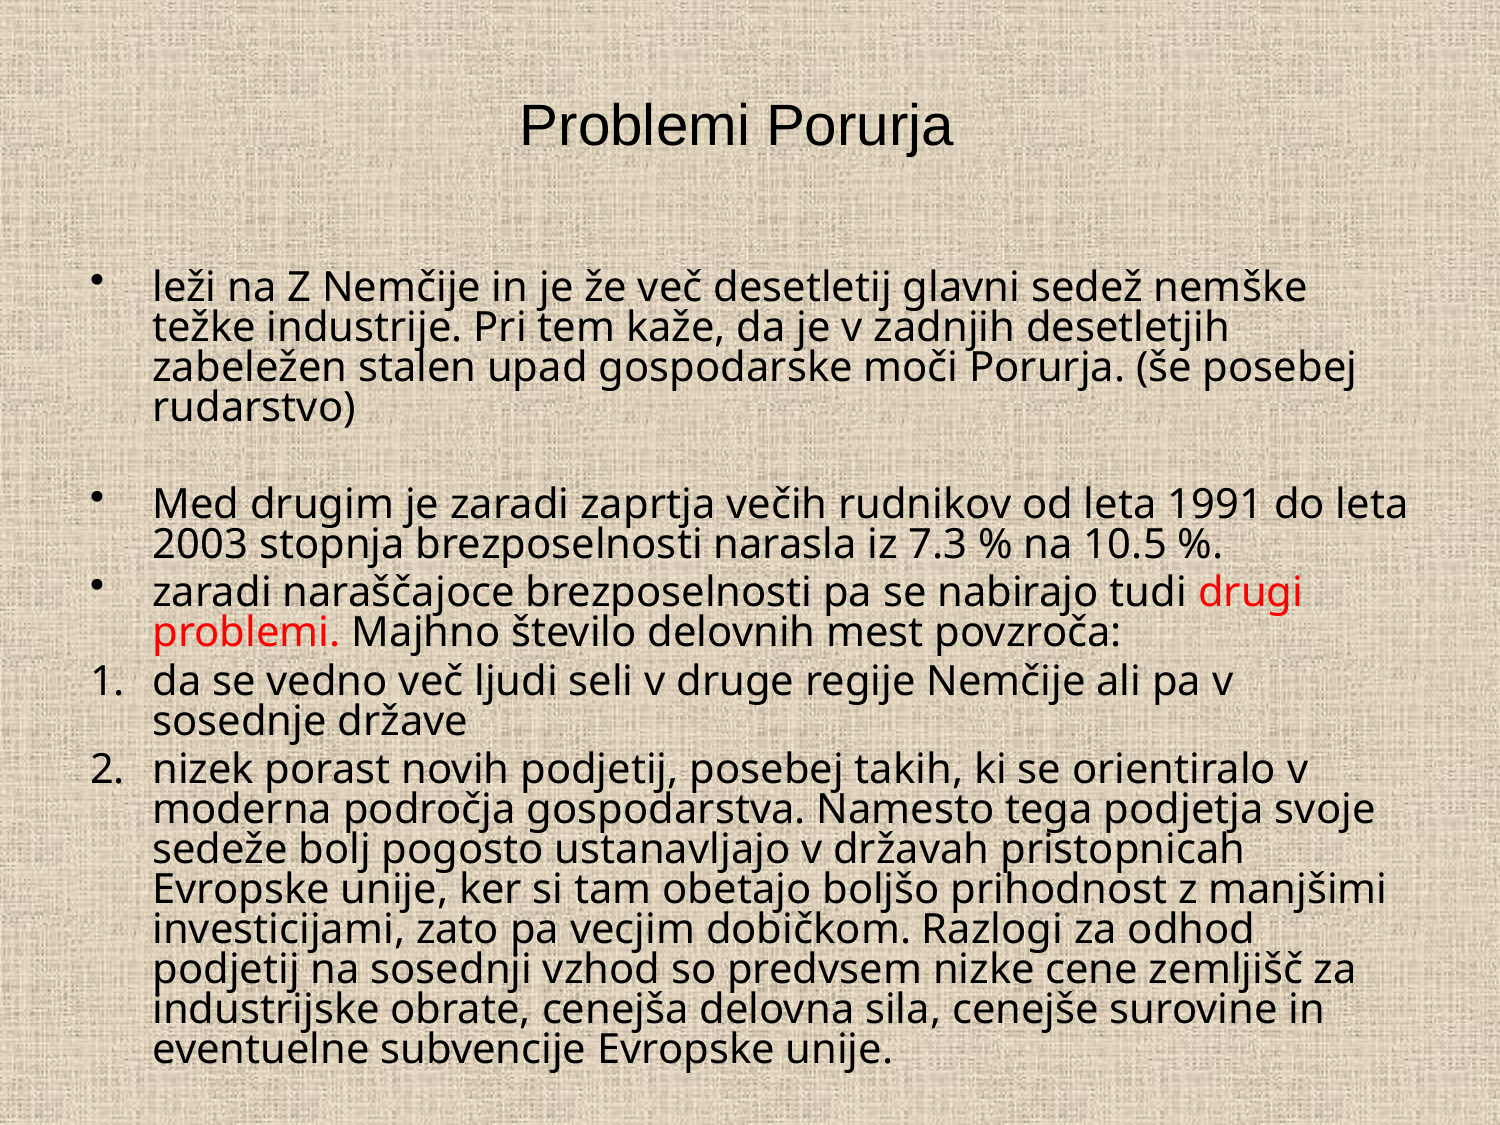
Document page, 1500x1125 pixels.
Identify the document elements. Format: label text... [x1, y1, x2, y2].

list leži na Z Nemčije in je že več desetletij glavni sedež nemške težke industrije. Pri tem kaže, da je v zadnjih desetletjih zabeležen stalen upad gospodarske moči Porurja. (še posebej rudarstvo) Med drugim je zaradi zaprtja večih rudnikov od leta 1991 do leta 2003 stopnja brezposelnosti narasla iz 7.3 % na 10.5 %. zaradi naraščajoce brezposelnosti pa se nabirajo tudi drugi problemi. Majhno število delovnih mest povzroča: da se vedno več ljudi seli v druge regije Nemčije ali pa v sosednje države nizek porast novih podjetij, posebej takih, ki se orientiralo v moderna področja gospodarstva. Namesto tega podjetja svoje sedeže bolj pogosto ustanavljajo v državah pristopnicah Evropske unije, ker si tam obetajo boljšo prihodnost z manjšimi investicijami, zato pa vecjim dobičkom. Razlogi za odhod podjetij na sosednji vzhod so predvsem nizke cene zemljišč za industrijske obrate, cenejša delovna sila, cenejše surovine in eventuelne subvencije Evropske unije. [75, 262, 1425, 1005]
picture [0, 0, 1500, 1125]
title Problemi Porurja [75, 47, 1400, 198]
